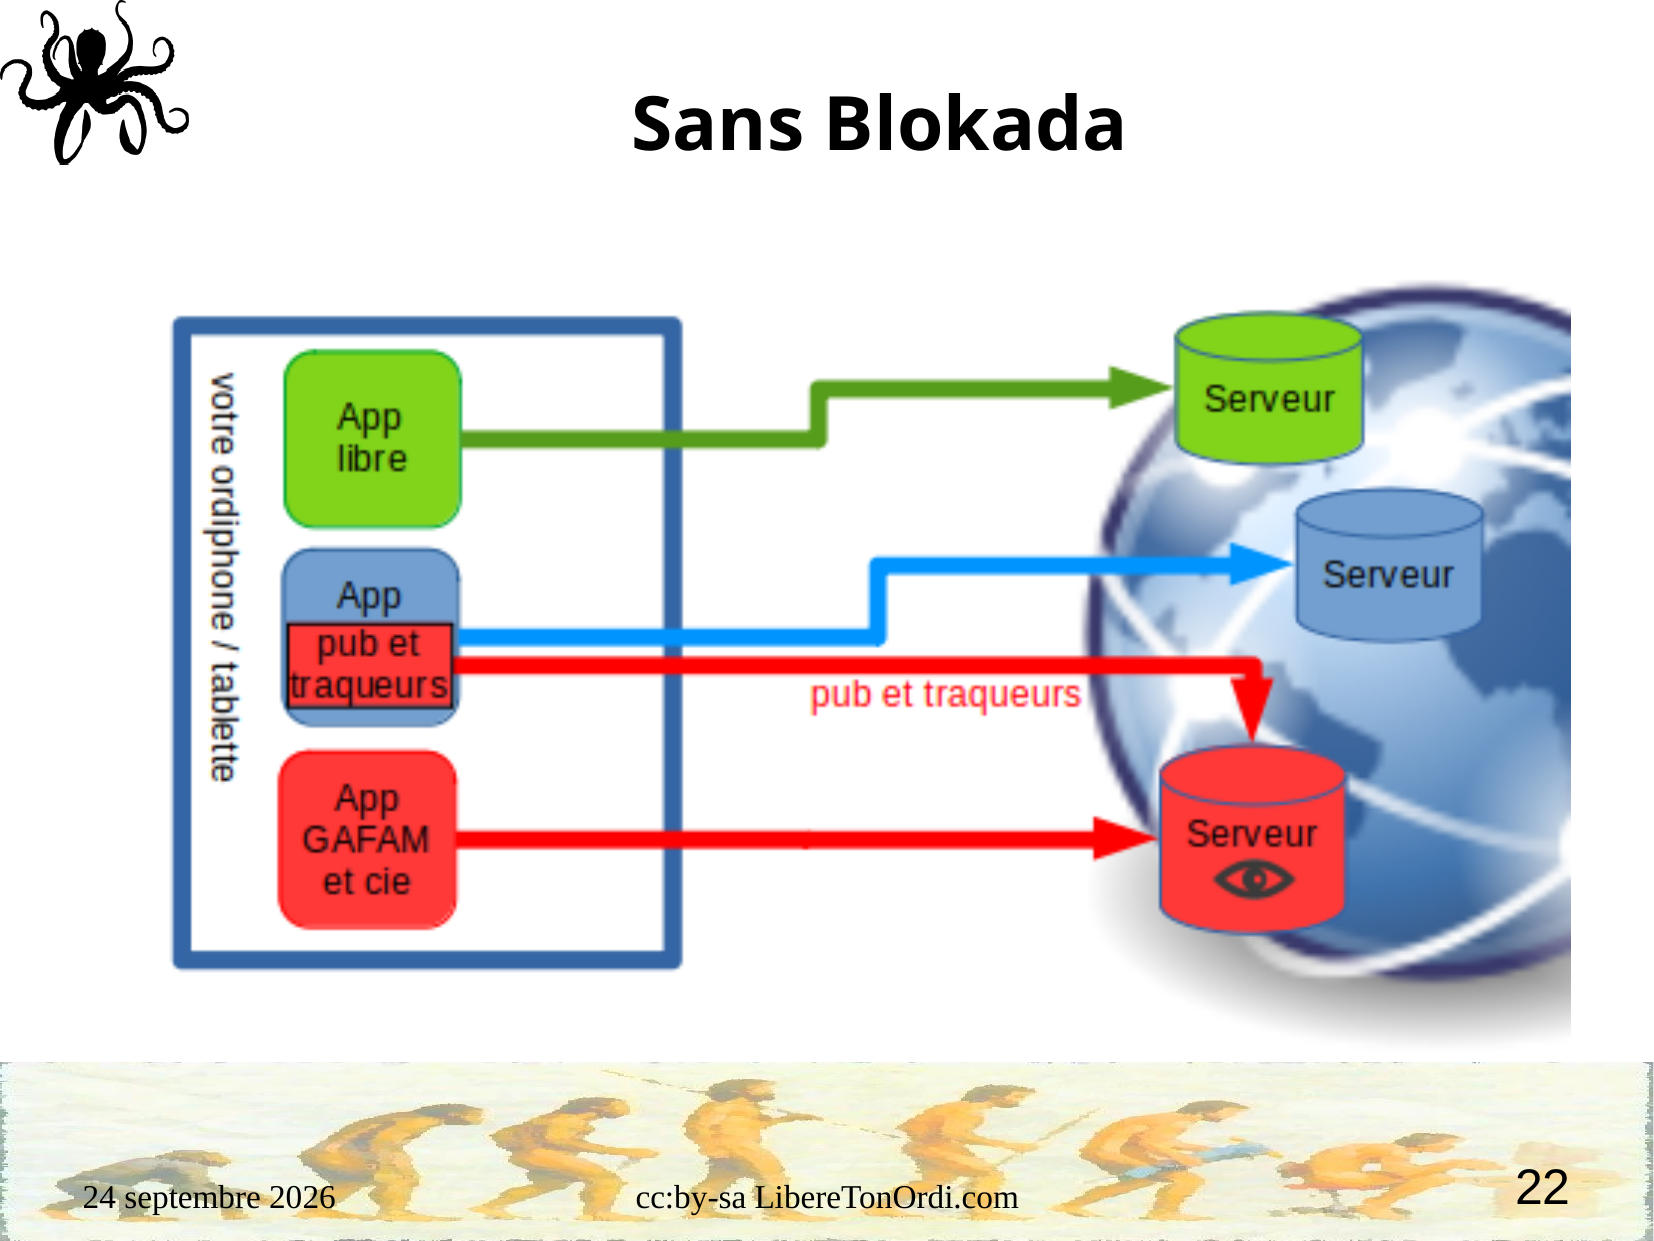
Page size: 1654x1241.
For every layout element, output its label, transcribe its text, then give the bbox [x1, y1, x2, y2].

title Sans Blokada [188, 47, 1571, 196]
picture [0, 0, 189, 165]
picture [0, 225, 1654, 1241]
